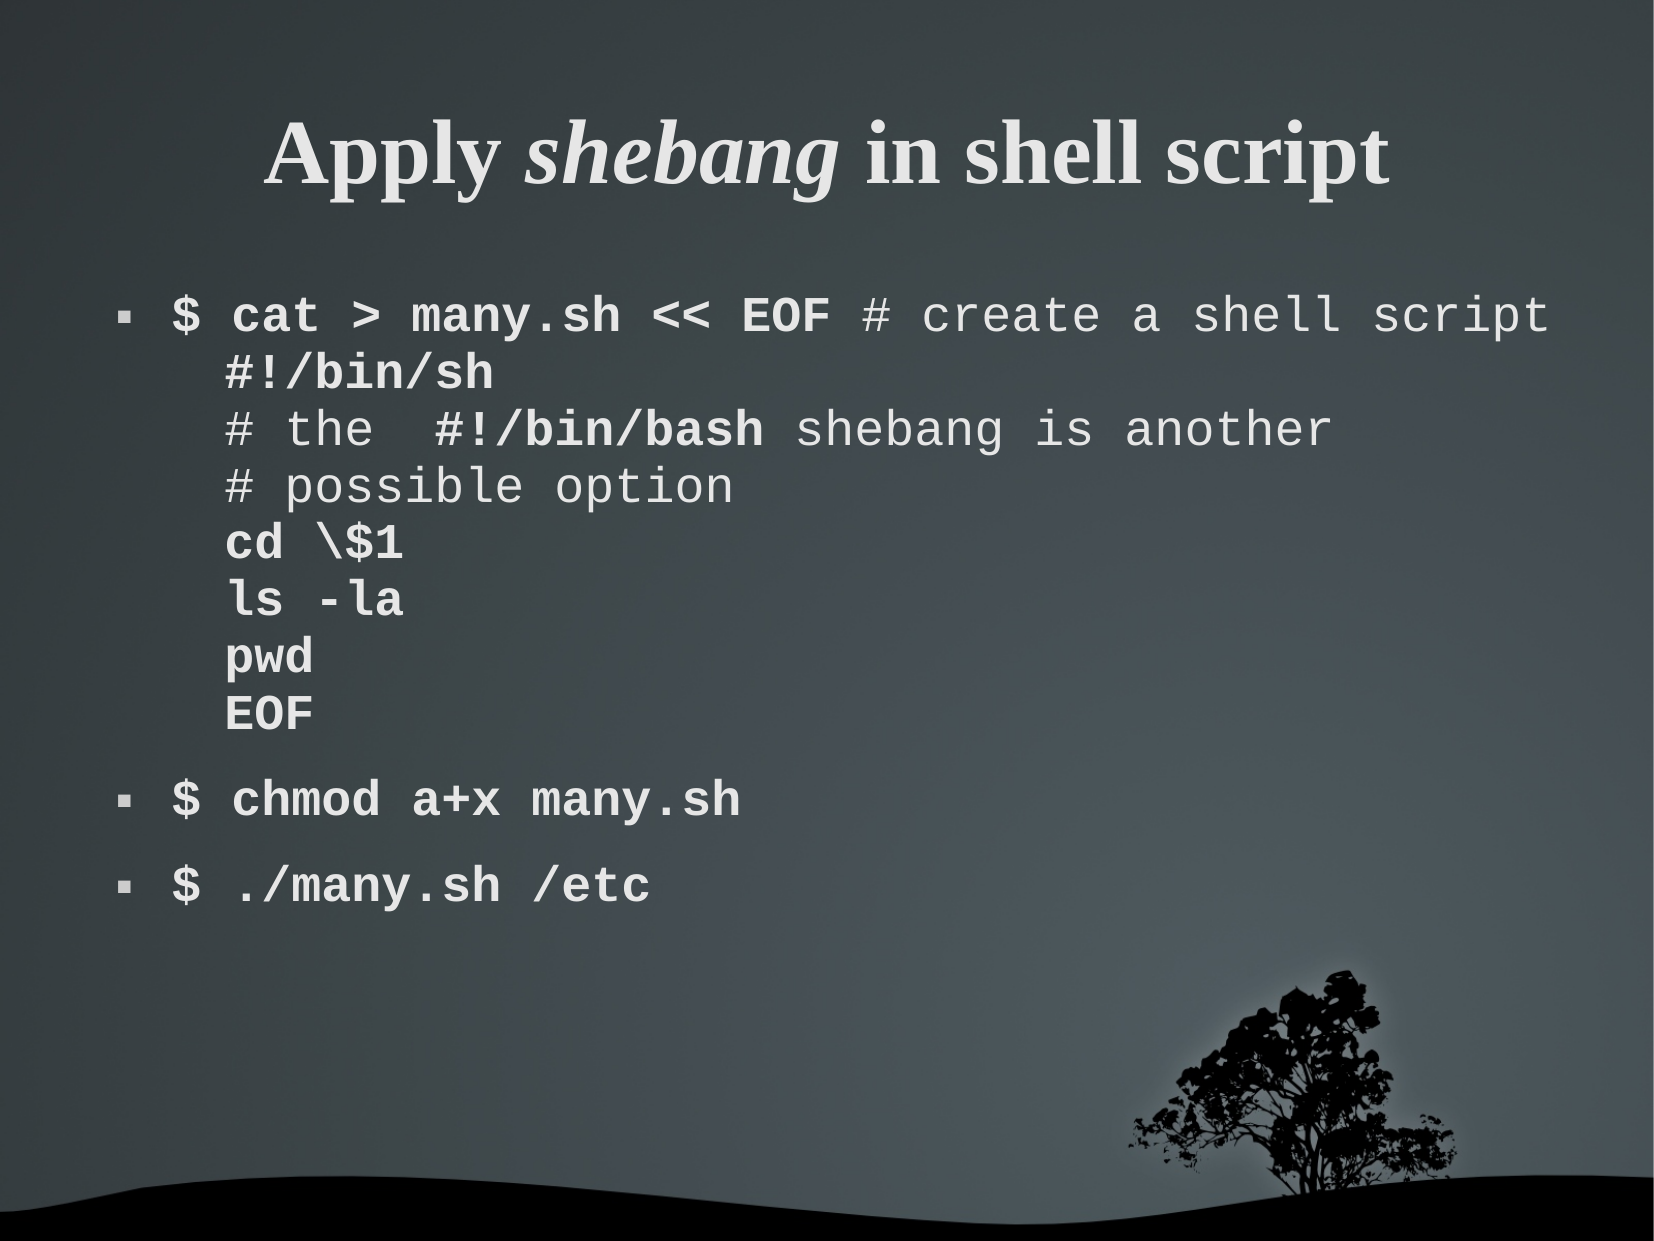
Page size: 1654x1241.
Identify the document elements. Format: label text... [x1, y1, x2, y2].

list $ cat > many.sh << EOF # create a shell script #!/bin/sh # the #!/bin/bash shebang is another # possible option cd \$1 ls -la pwd EOF $ chmod a+x many.sh $ ./many.sh /etc [82, 290, 1571, 1109]
picture [0, 0, 1654, 1241]
title Apply shebang in shell script [82, 33, 1571, 273]
